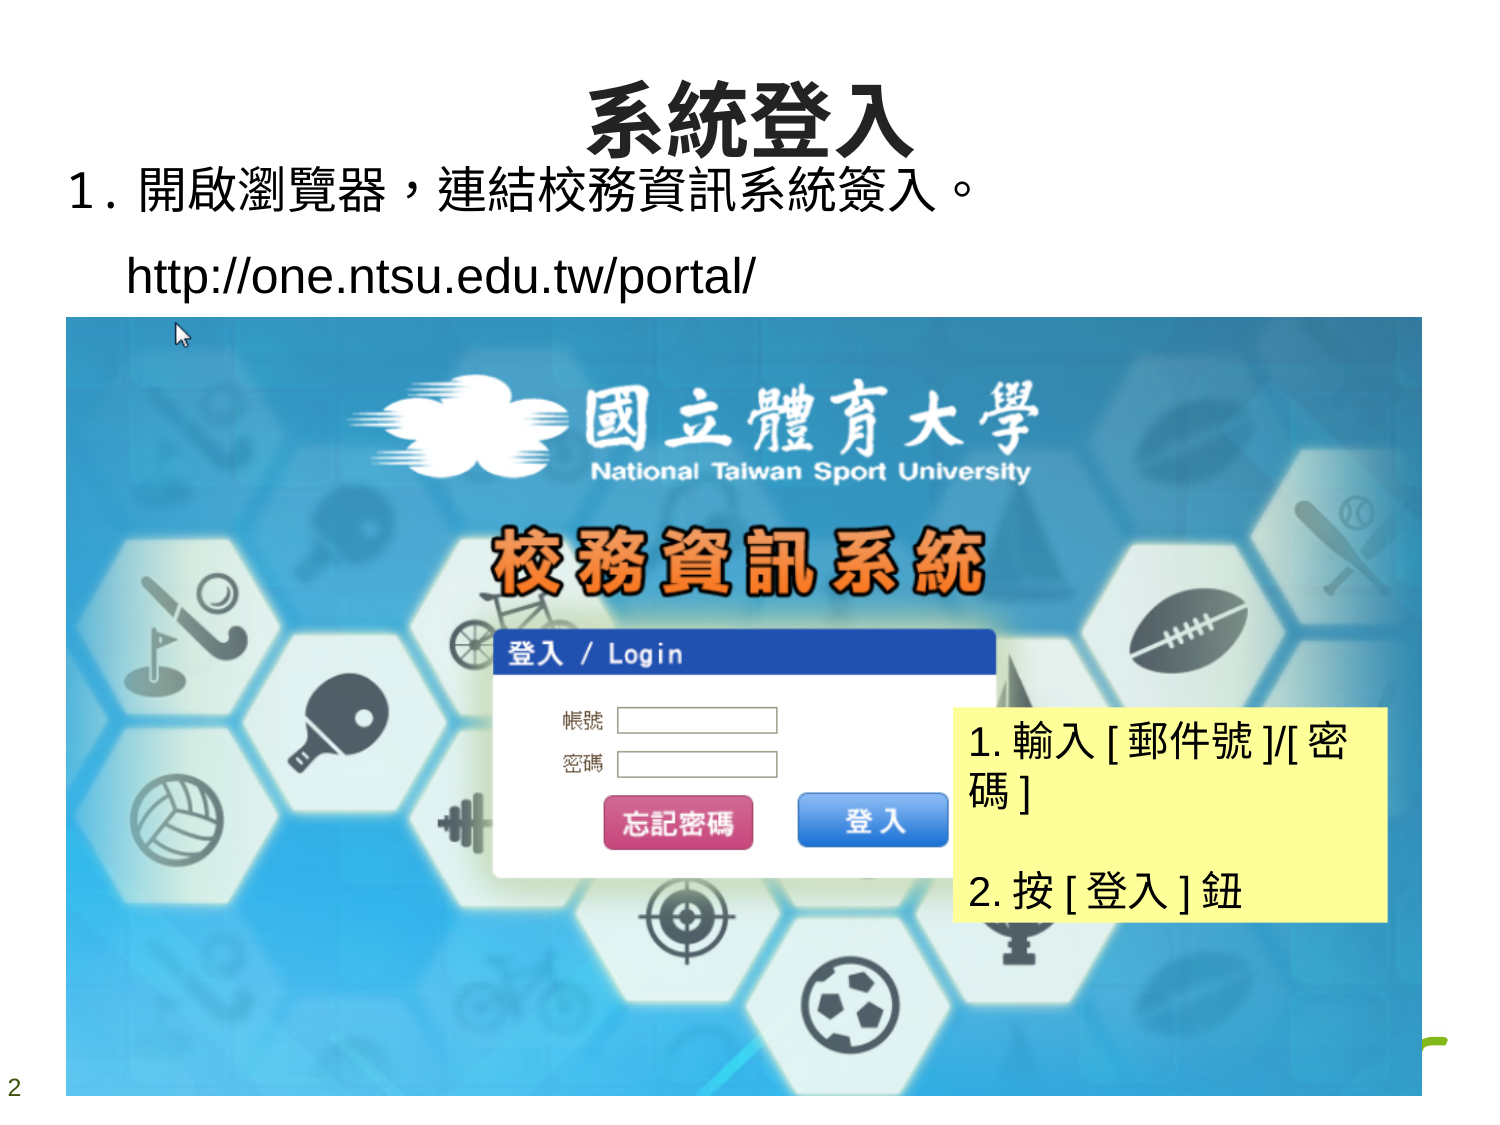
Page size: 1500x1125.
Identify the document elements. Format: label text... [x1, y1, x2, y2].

text_box 1.輸入[郵件號]/[密碼] 2.按[登入]鈕 [953, 707, 1388, 875]
picture [66, 318, 1422, 1096]
text_box 1.開啟瀏覽器，連結校務資訊系統簽入。 http://one.ntsu.edu.tw/portal/ [50, 151, 1422, 314]
title 系統登入 [29, 19, 1459, 162]
text_box 1 [0, 1056, 140, 1117]
